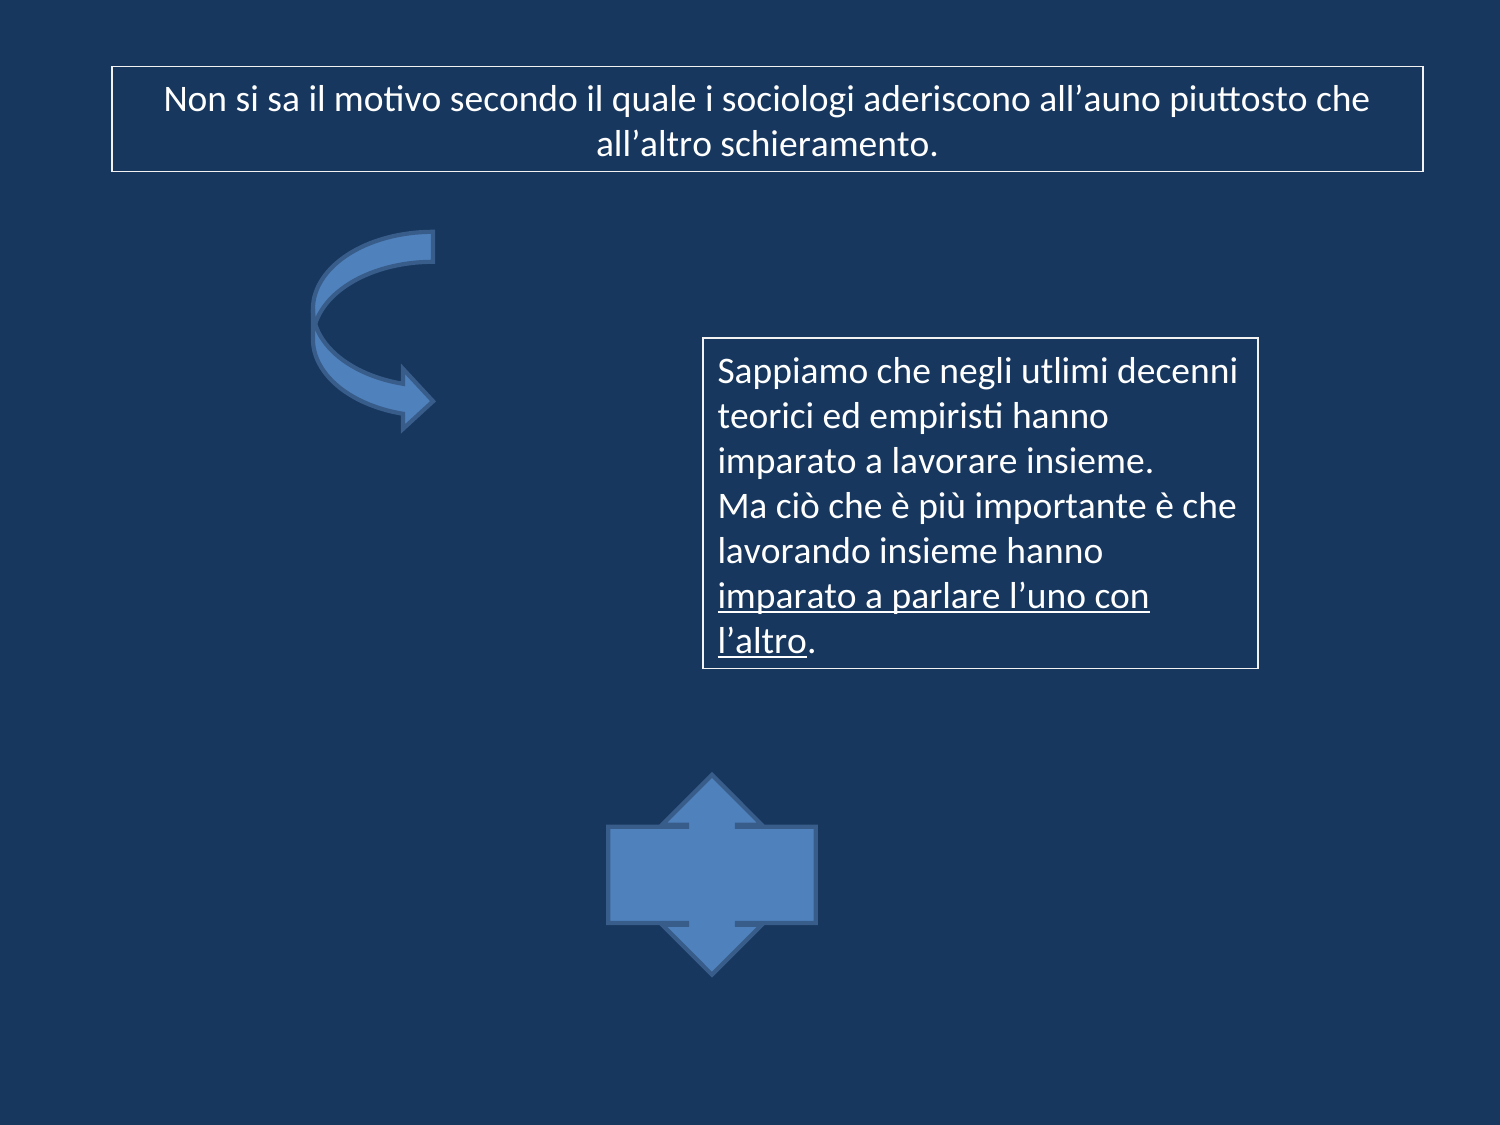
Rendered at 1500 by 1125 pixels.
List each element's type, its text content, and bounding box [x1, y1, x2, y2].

text_box Non si sa il motivo secondo il quale i sociologi aderiscono all’auno piuttosto che all’altro schieramento. [112, 66, 1424, 172]
text_box [608, 774, 816, 975]
text_box Sappiamo che negli utlimi decenni teorici ed empiristi hanno imparato a lavorare insieme. Ma ciò che è più importante è che lavorando insieme hanno imparato a parlare l’uno con l’altro. [702, 337, 1258, 669]
text_box [312, 231, 434, 429]
